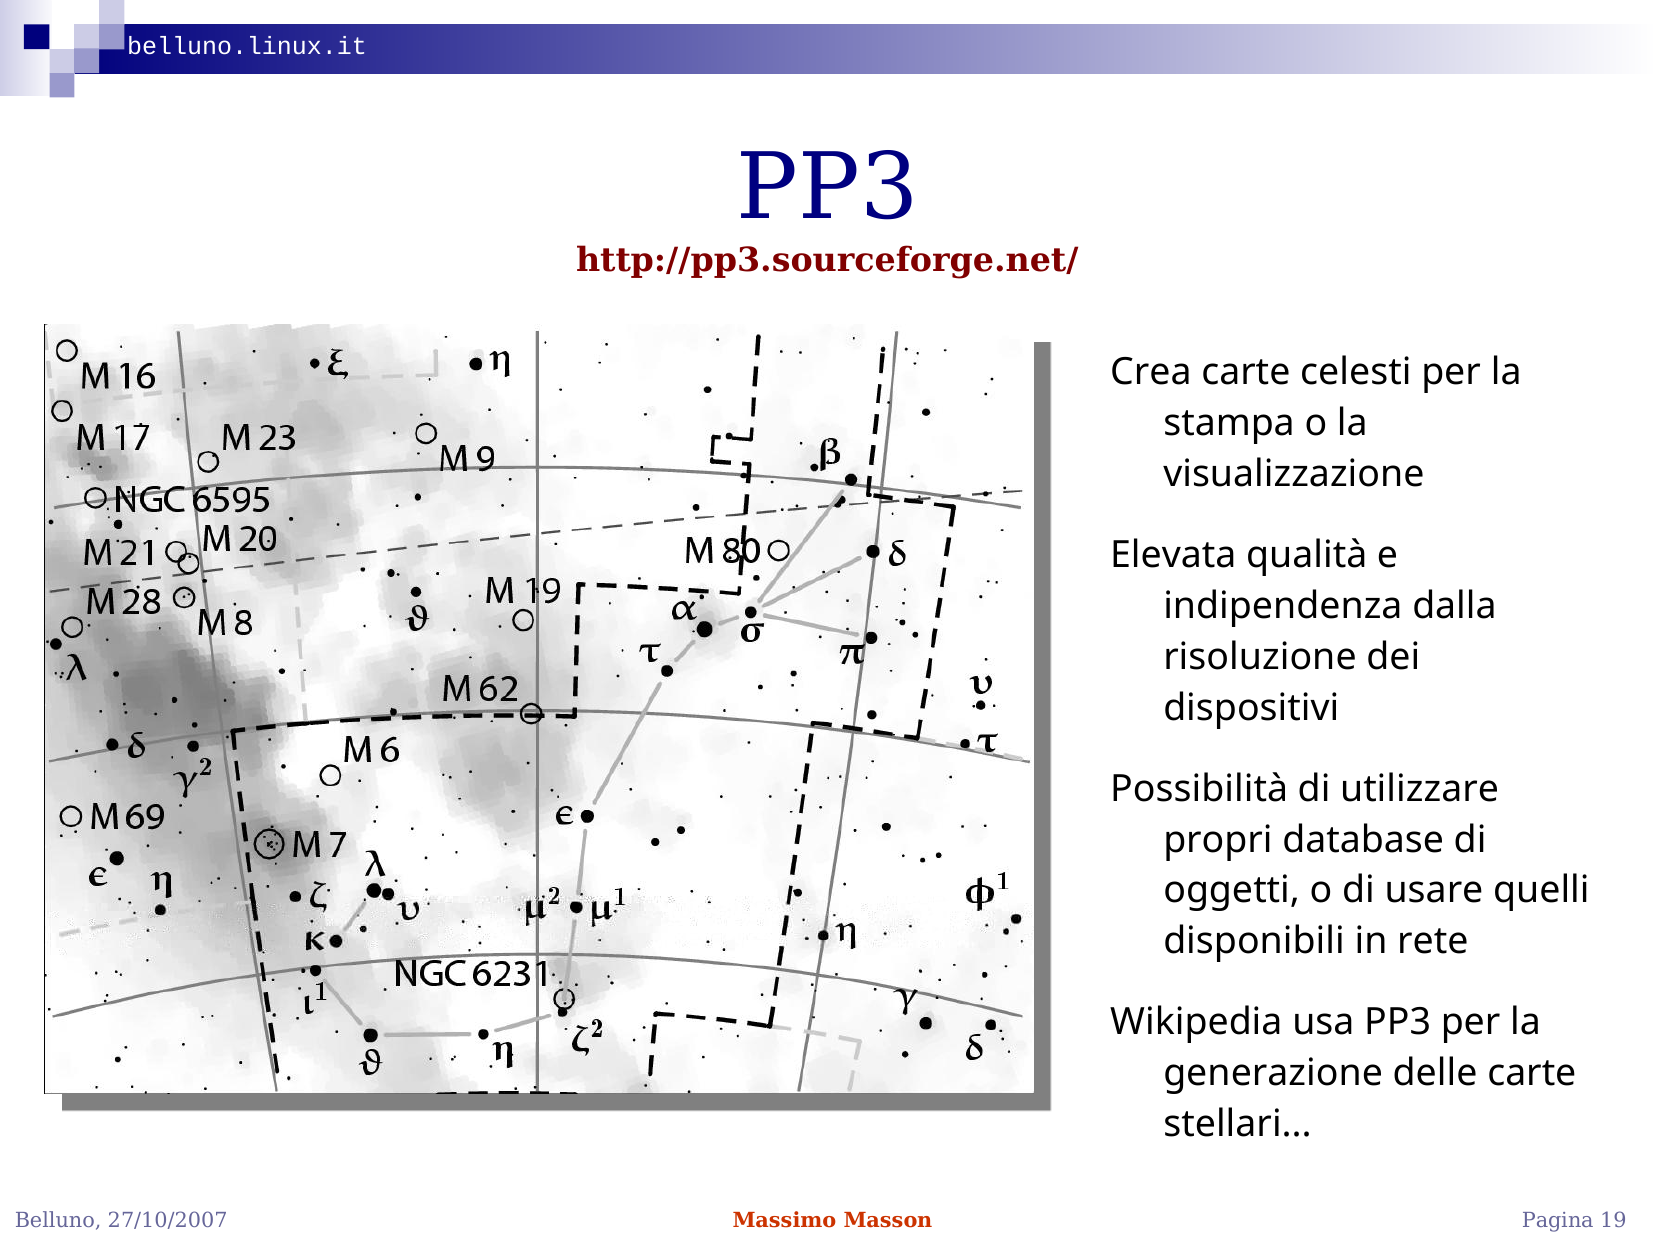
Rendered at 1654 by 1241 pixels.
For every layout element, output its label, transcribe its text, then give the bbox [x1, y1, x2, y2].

title PP3 http://pp3.sourceforge.net/ [121, 102, 1534, 311]
picture [44, 324, 1034, 1095]
list Crea carte celesti per la stampa o la visualizzazione Elevata qualità e indipendenza dalla risoluzione dei dispositivi Possibilità di utilizzare propri database di oggetti, o di usare quelli disponibili in rete Wikipedia usa PP3 per la generazione delle carte stellari... [1092, 344, 1595, 1127]
